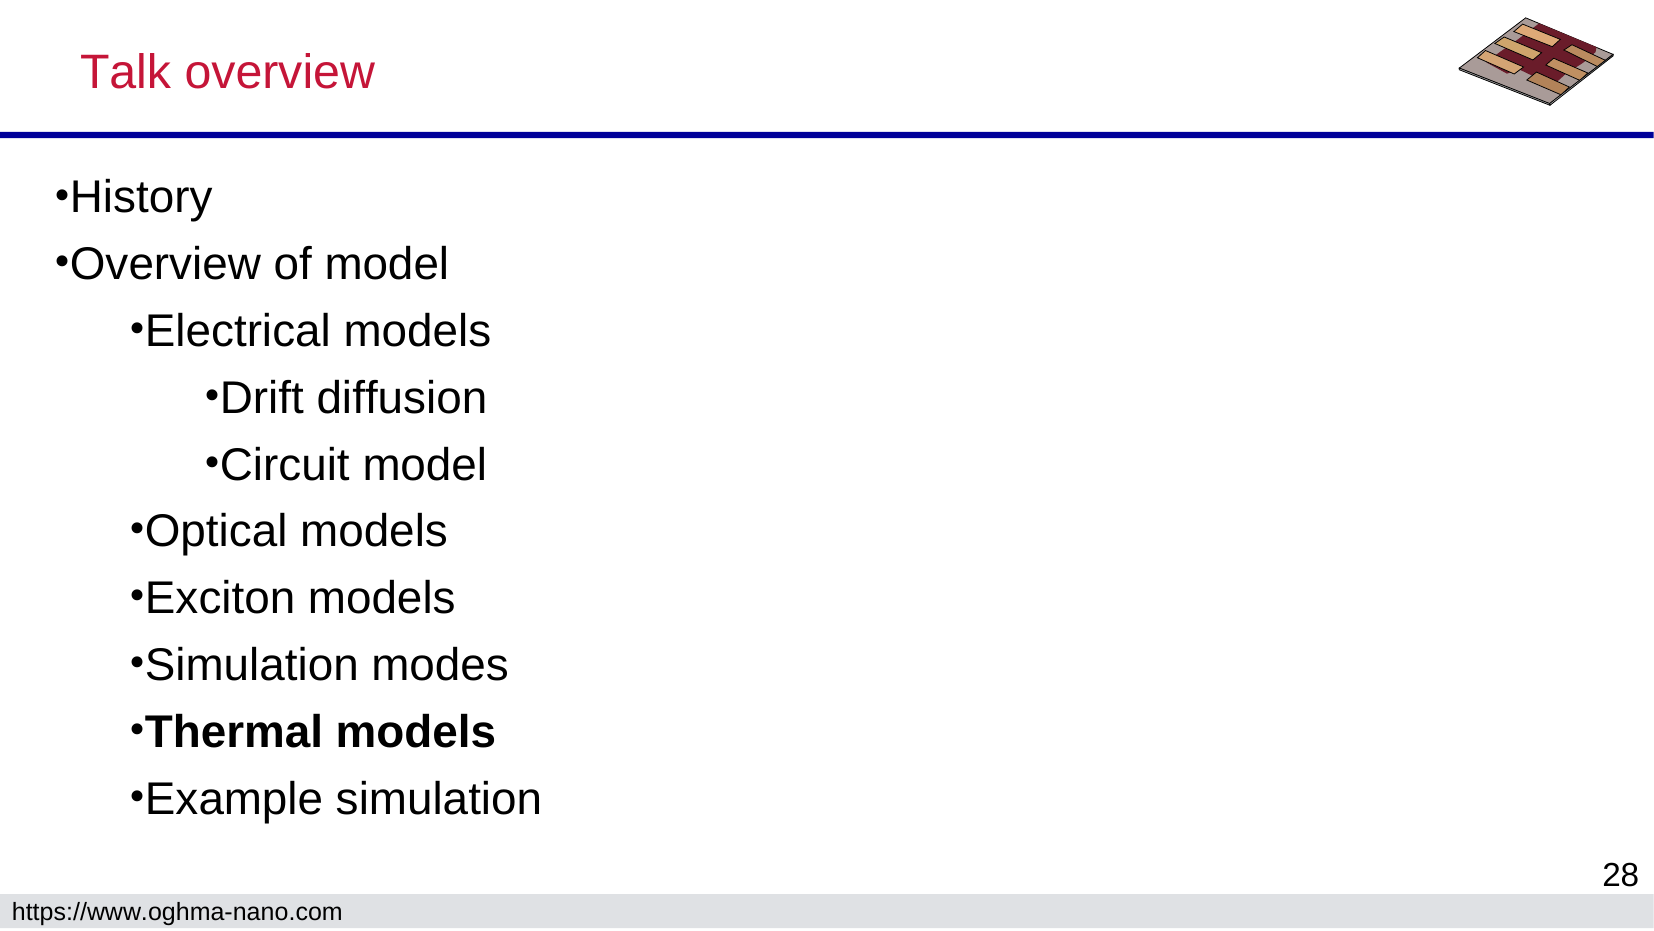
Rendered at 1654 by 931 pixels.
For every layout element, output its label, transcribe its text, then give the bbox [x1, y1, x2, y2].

text_box <number> [1587, 845, 1654, 904]
text_box History Overview of model Electrical models Drift diffusion Circuit model Optical models Exciton models Simulation modes Thermal models Example simulation [39, 159, 1654, 843]
title Talk overview [65, 28, 1430, 116]
